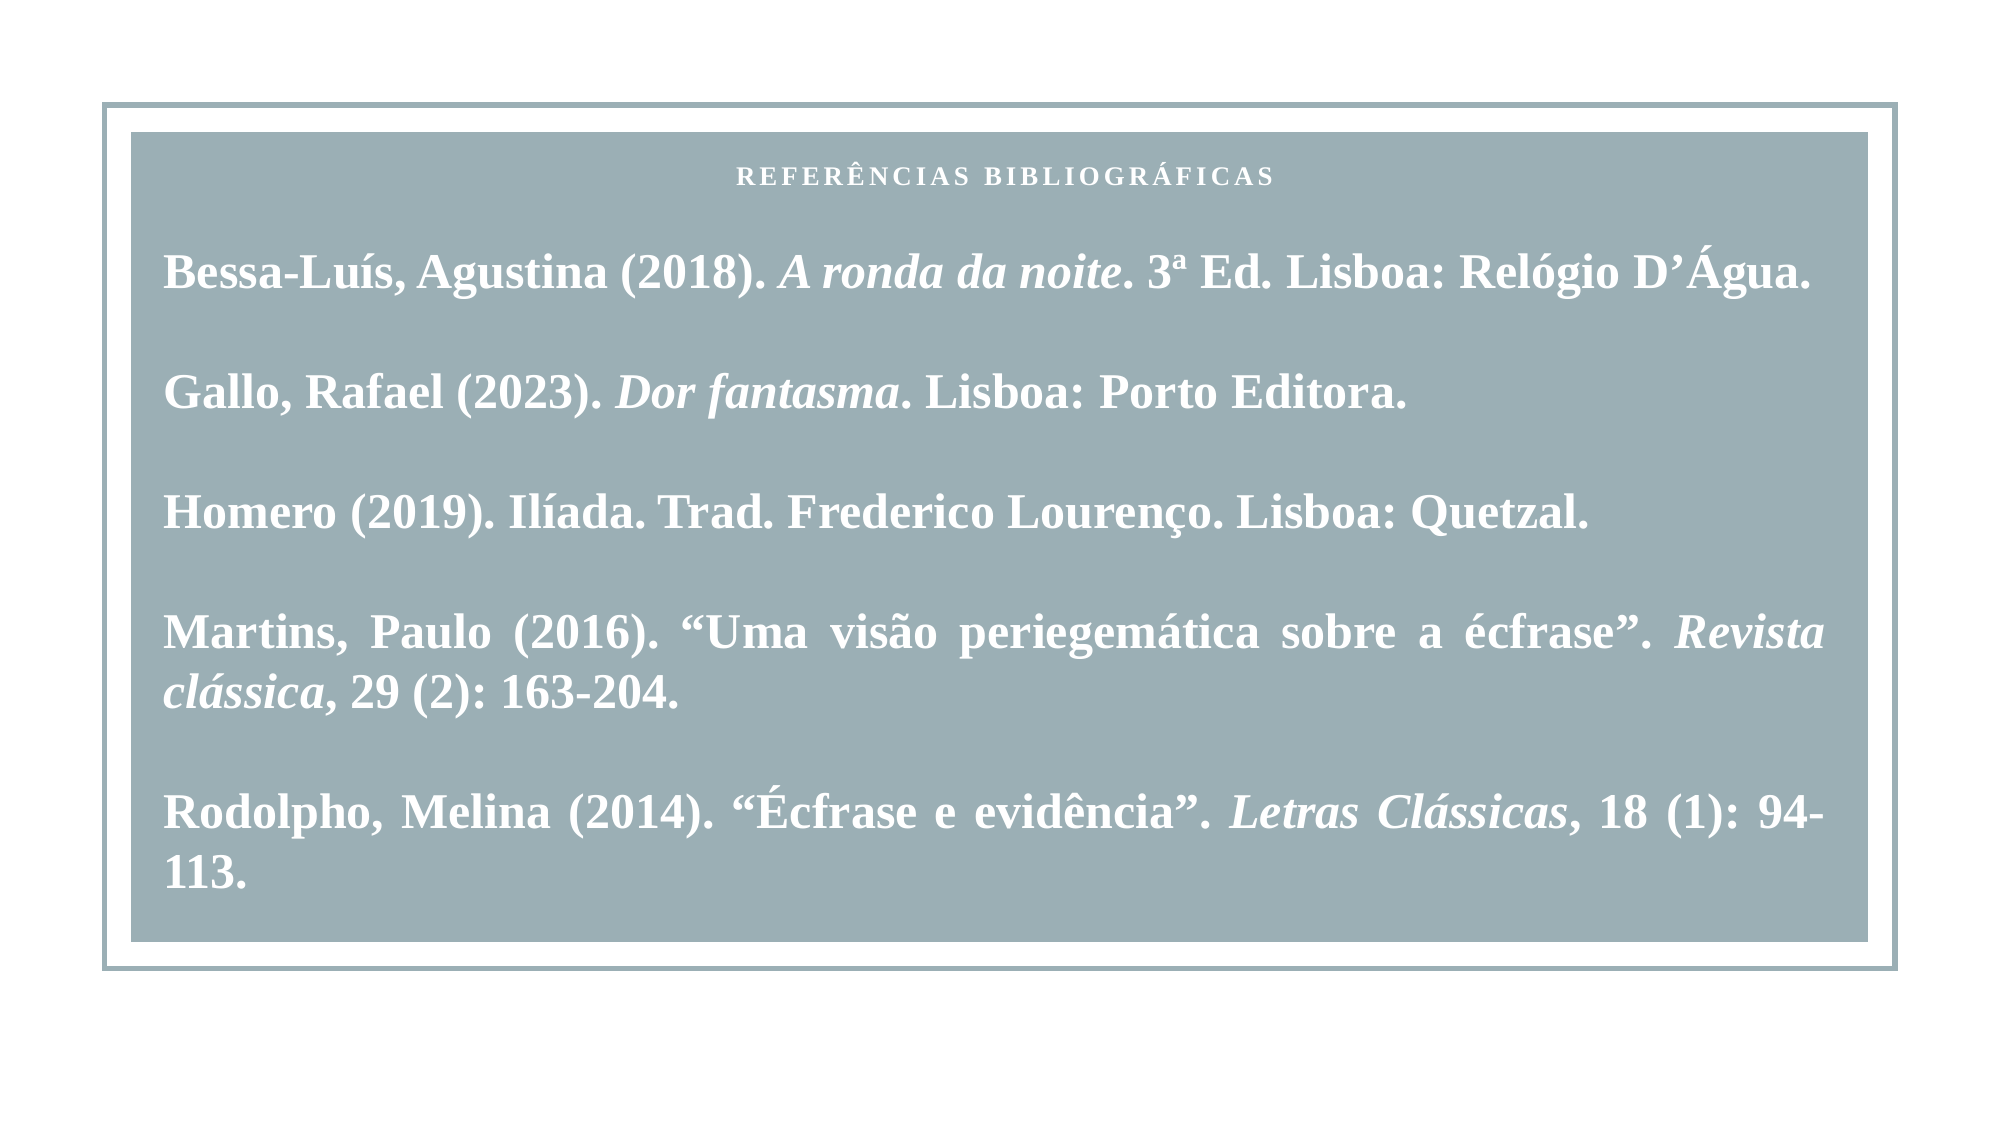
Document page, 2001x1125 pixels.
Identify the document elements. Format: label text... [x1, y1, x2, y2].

text_box Bessa-Luís, Agustina (2018). A ronda da noite. 3ª Ed. Lisboa: Relógio D’Água. Gallo, Rafael (2023). Dor fantasma. Lisboa: Porto Editora. Homero (2019). Ilíada. Trad. Frederico Lourenço. Lisboa: Quetzal. Martins, Paulo (2016). “Uma visão periegemática sobre a écfrase”. Revista clássica, 29 (2): 163-204. Rodolpho, Melina (2014). “Écfrase e evidência”. Letras Clássicas, 18 (1): 94-113. [148, 230, 1850, 1026]
text_box [131, 132, 1868, 942]
title Referências bibliográficas [188, 131, 1822, 222]
